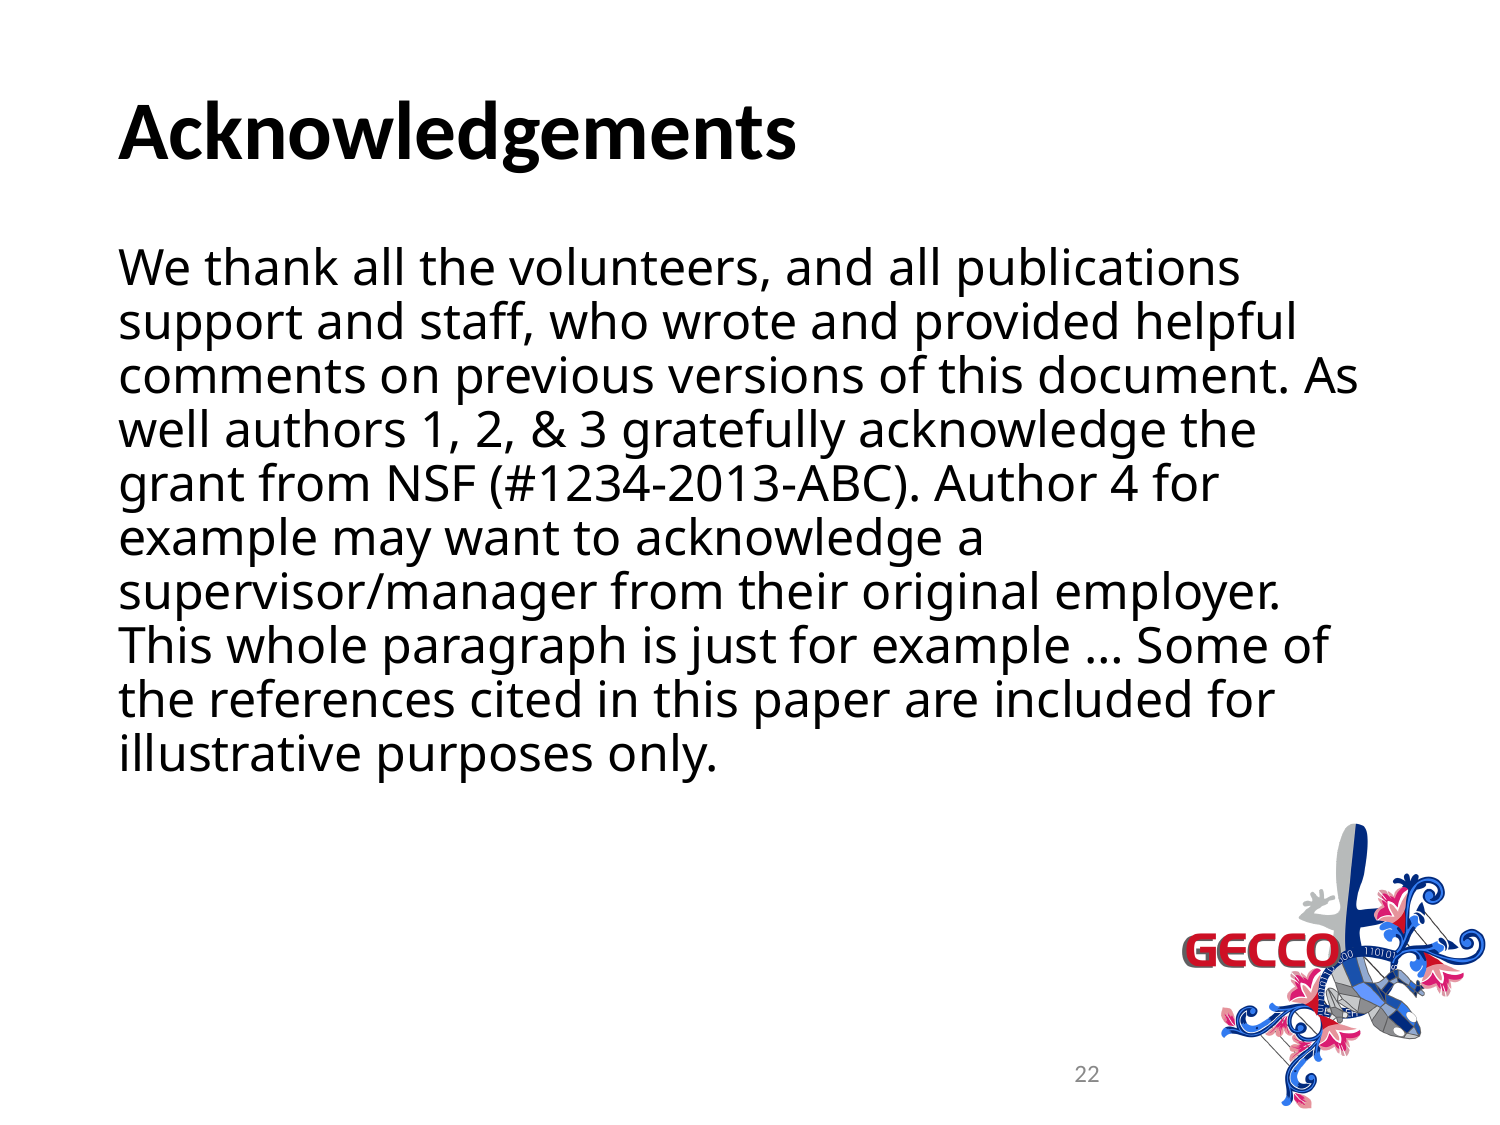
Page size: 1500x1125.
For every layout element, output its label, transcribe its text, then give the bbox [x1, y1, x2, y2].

title Acknowledgements [103, 59, 1397, 207]
text_box 23 [1059, 1042, 1397, 1103]
list We thank all the volunteers, and all publications support and staff, who wrote and provided helpful comments on previous versions of this document. As well authors 1, 2, & 3 gratefully acknowledge the grant from NSF (#1234-2013-ABC). Author 4 for example may want to acknowledge a supervisor/manager from their original employer. This whole paragraph is just for example … Some of the references cited in this paper are included for illustrative purposes only. [103, 235, 1397, 1014]
